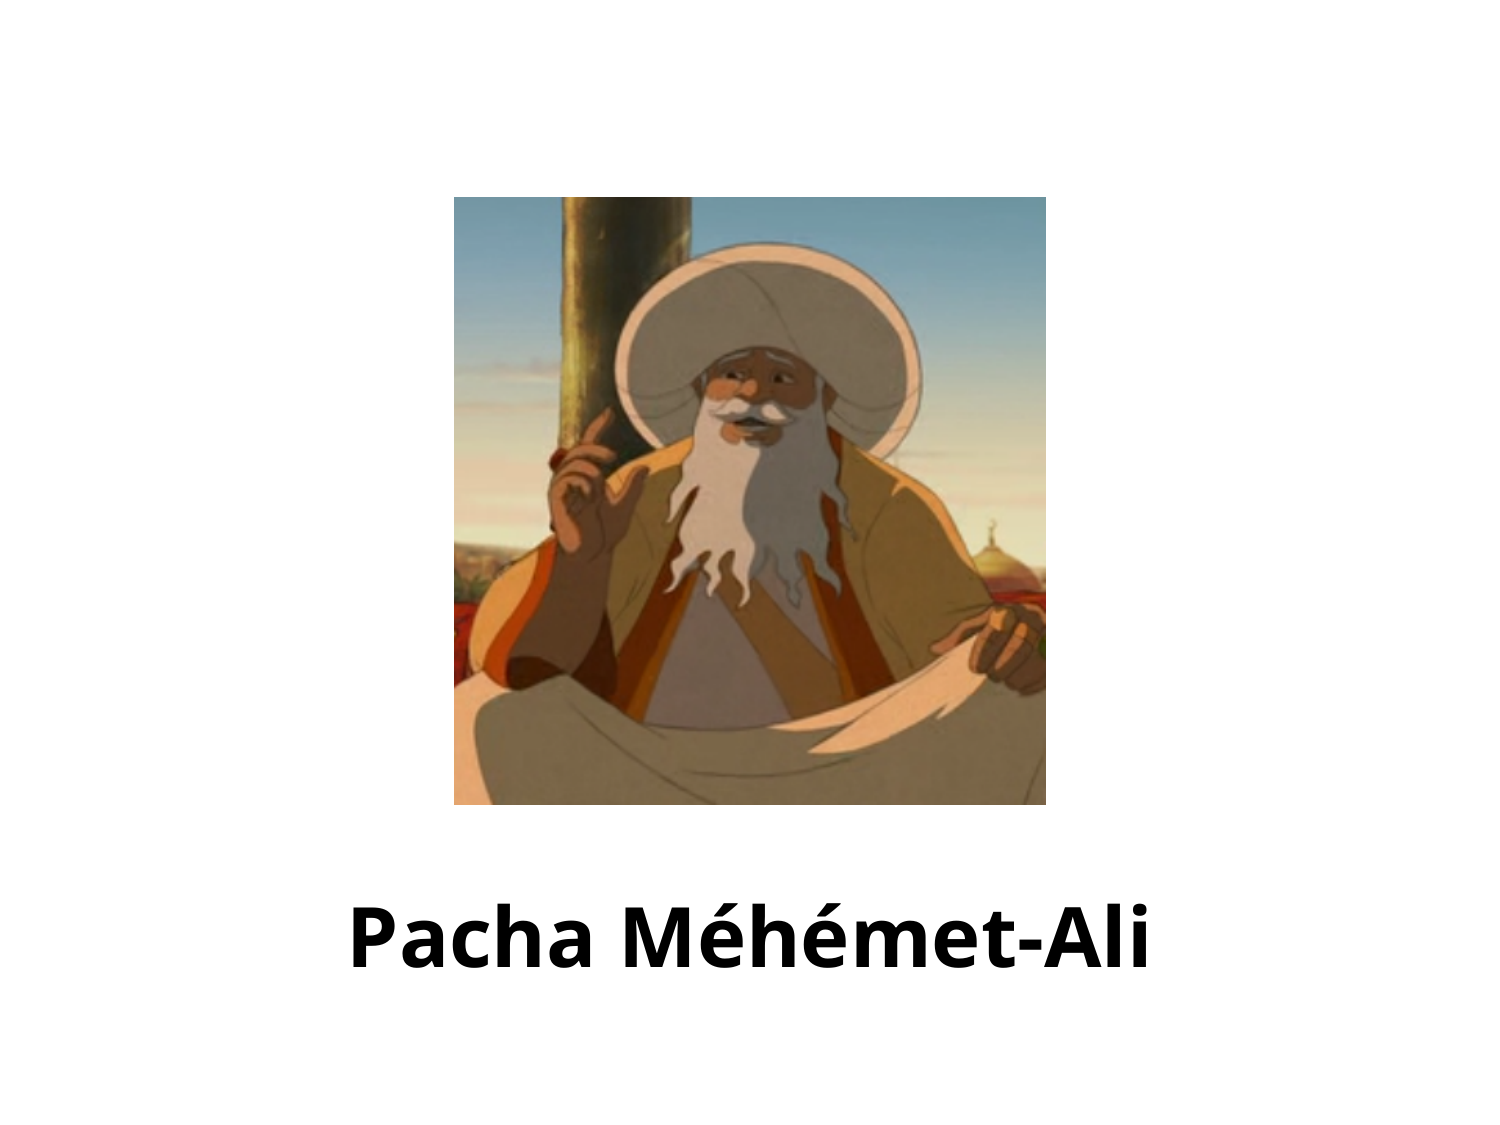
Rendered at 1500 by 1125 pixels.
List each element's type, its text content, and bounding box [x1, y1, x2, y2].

picture [454, 197, 1046, 805]
text_box Pacha Méhémet-Ali [0, 876, 1500, 992]
